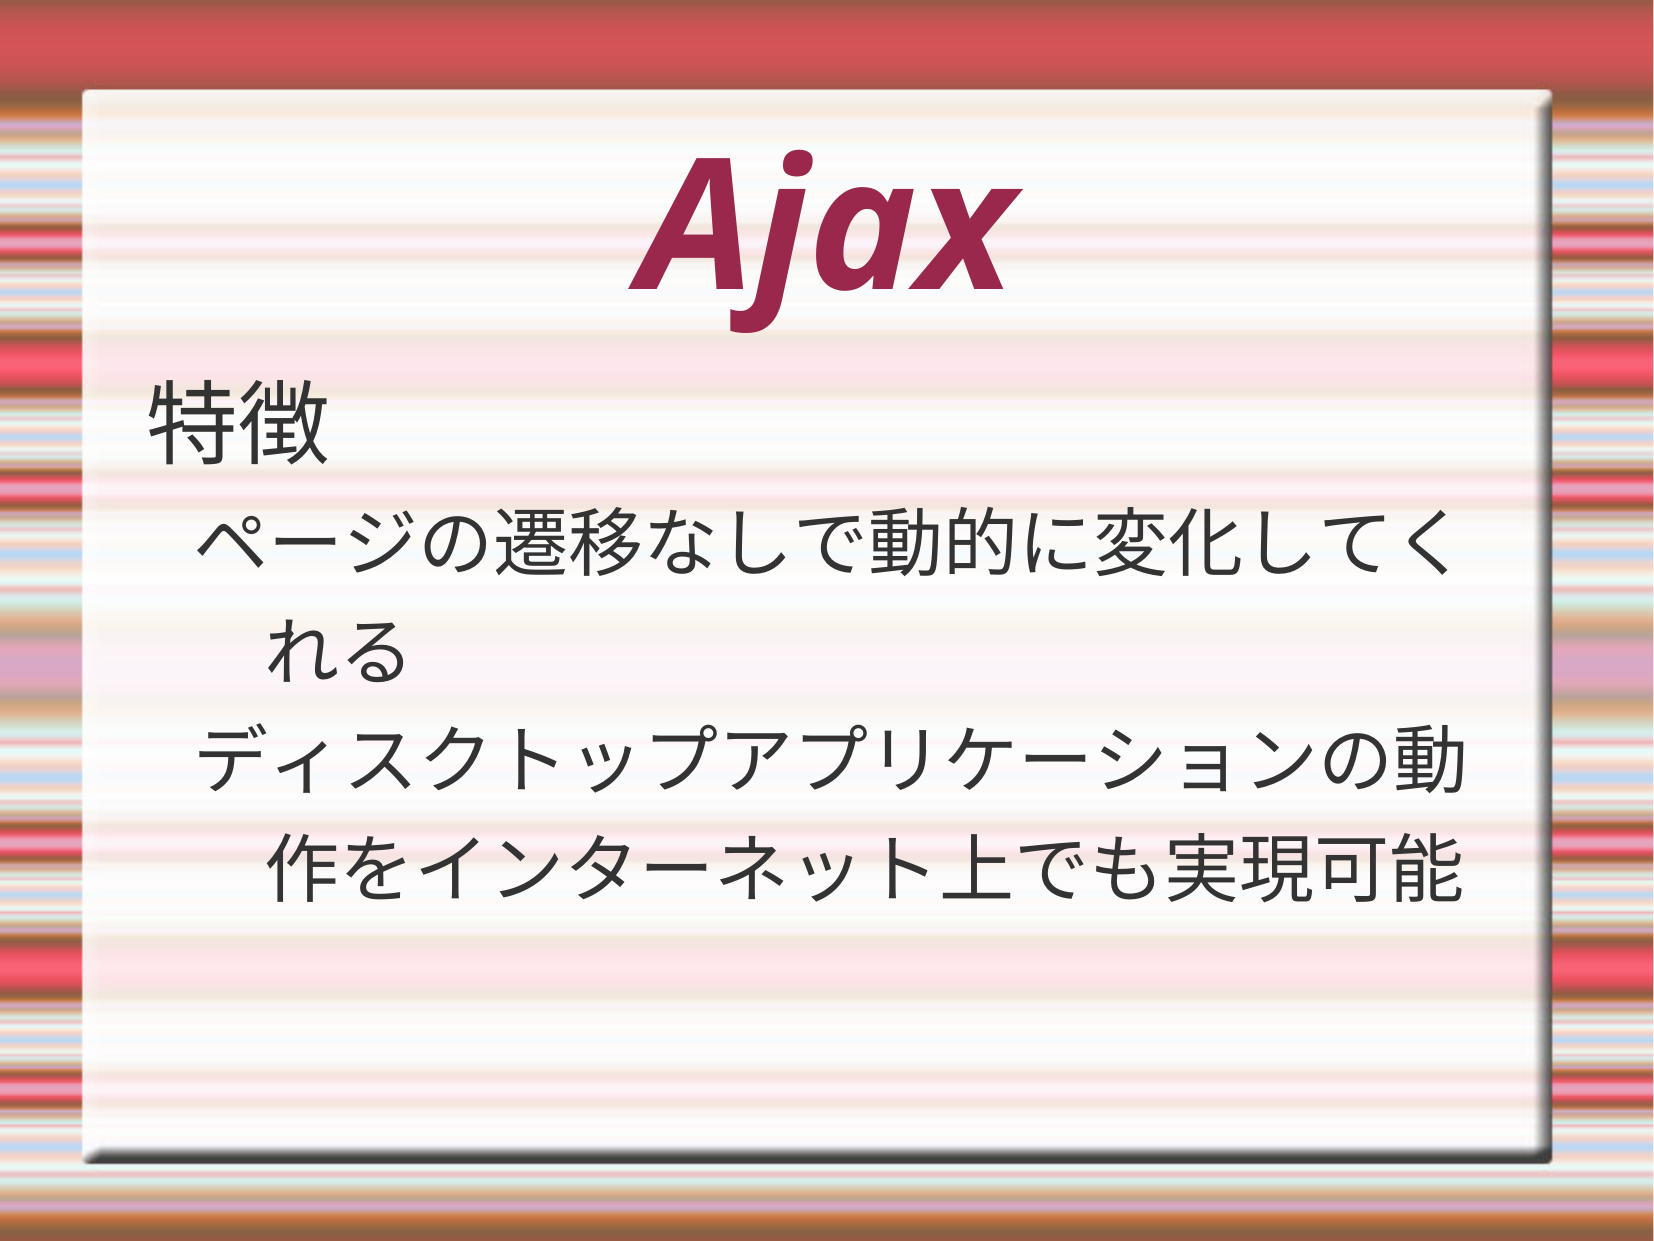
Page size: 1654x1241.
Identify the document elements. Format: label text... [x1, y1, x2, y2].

title Ajax [121, 114, 1534, 322]
picture [0, 0, 1654, 1241]
list 特徴 ページの遷移なしで動的に変化してくれる ディスクトップアプリケーションの動作をインターネット上でも実現可能 [134, 350, 1516, 1133]
